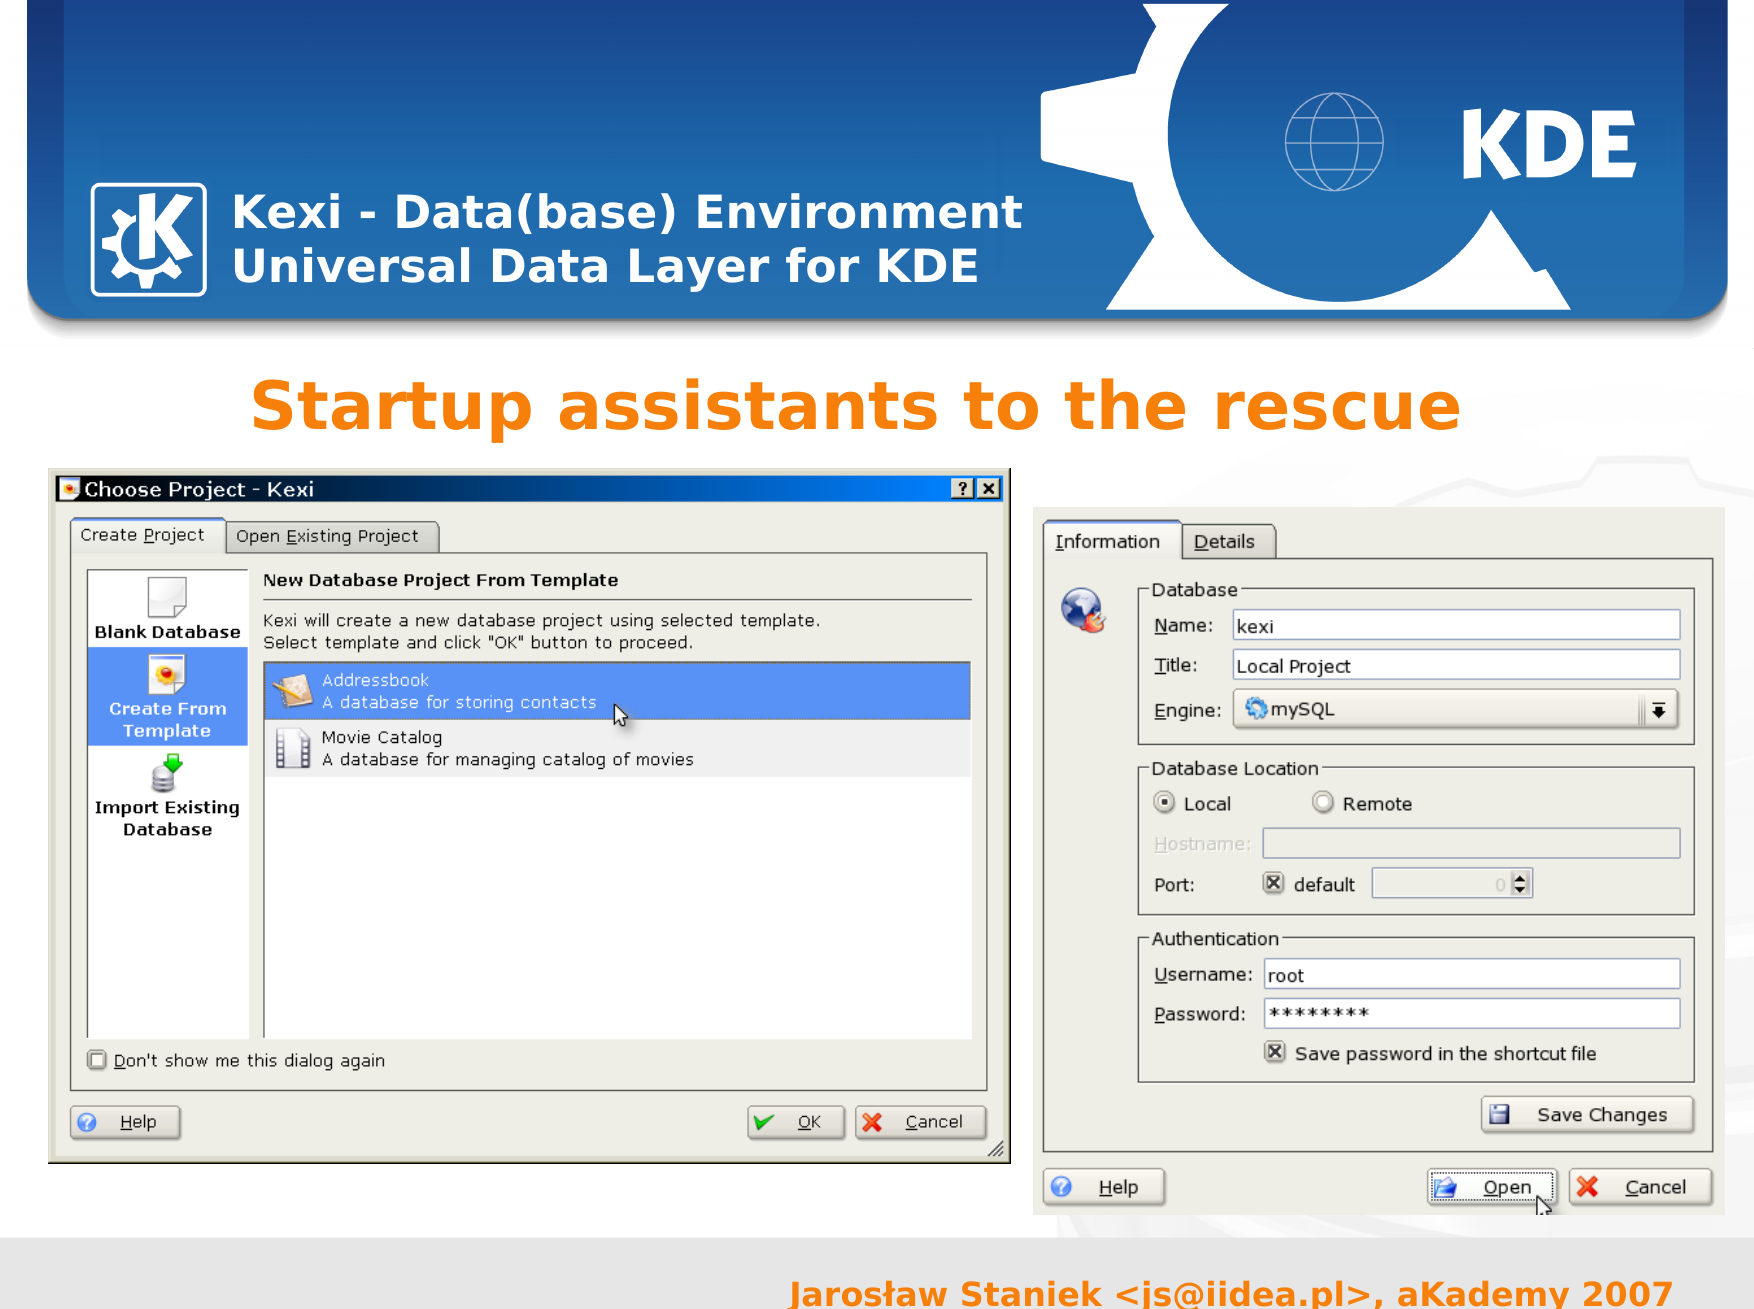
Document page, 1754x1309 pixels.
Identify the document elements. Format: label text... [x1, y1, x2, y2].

picture [48, 468, 1011, 1164]
picture [0, 0, 1754, 349]
picture [1033, 507, 1725, 1215]
title Startup assistants to the rescue [41, 369, 1654, 443]
